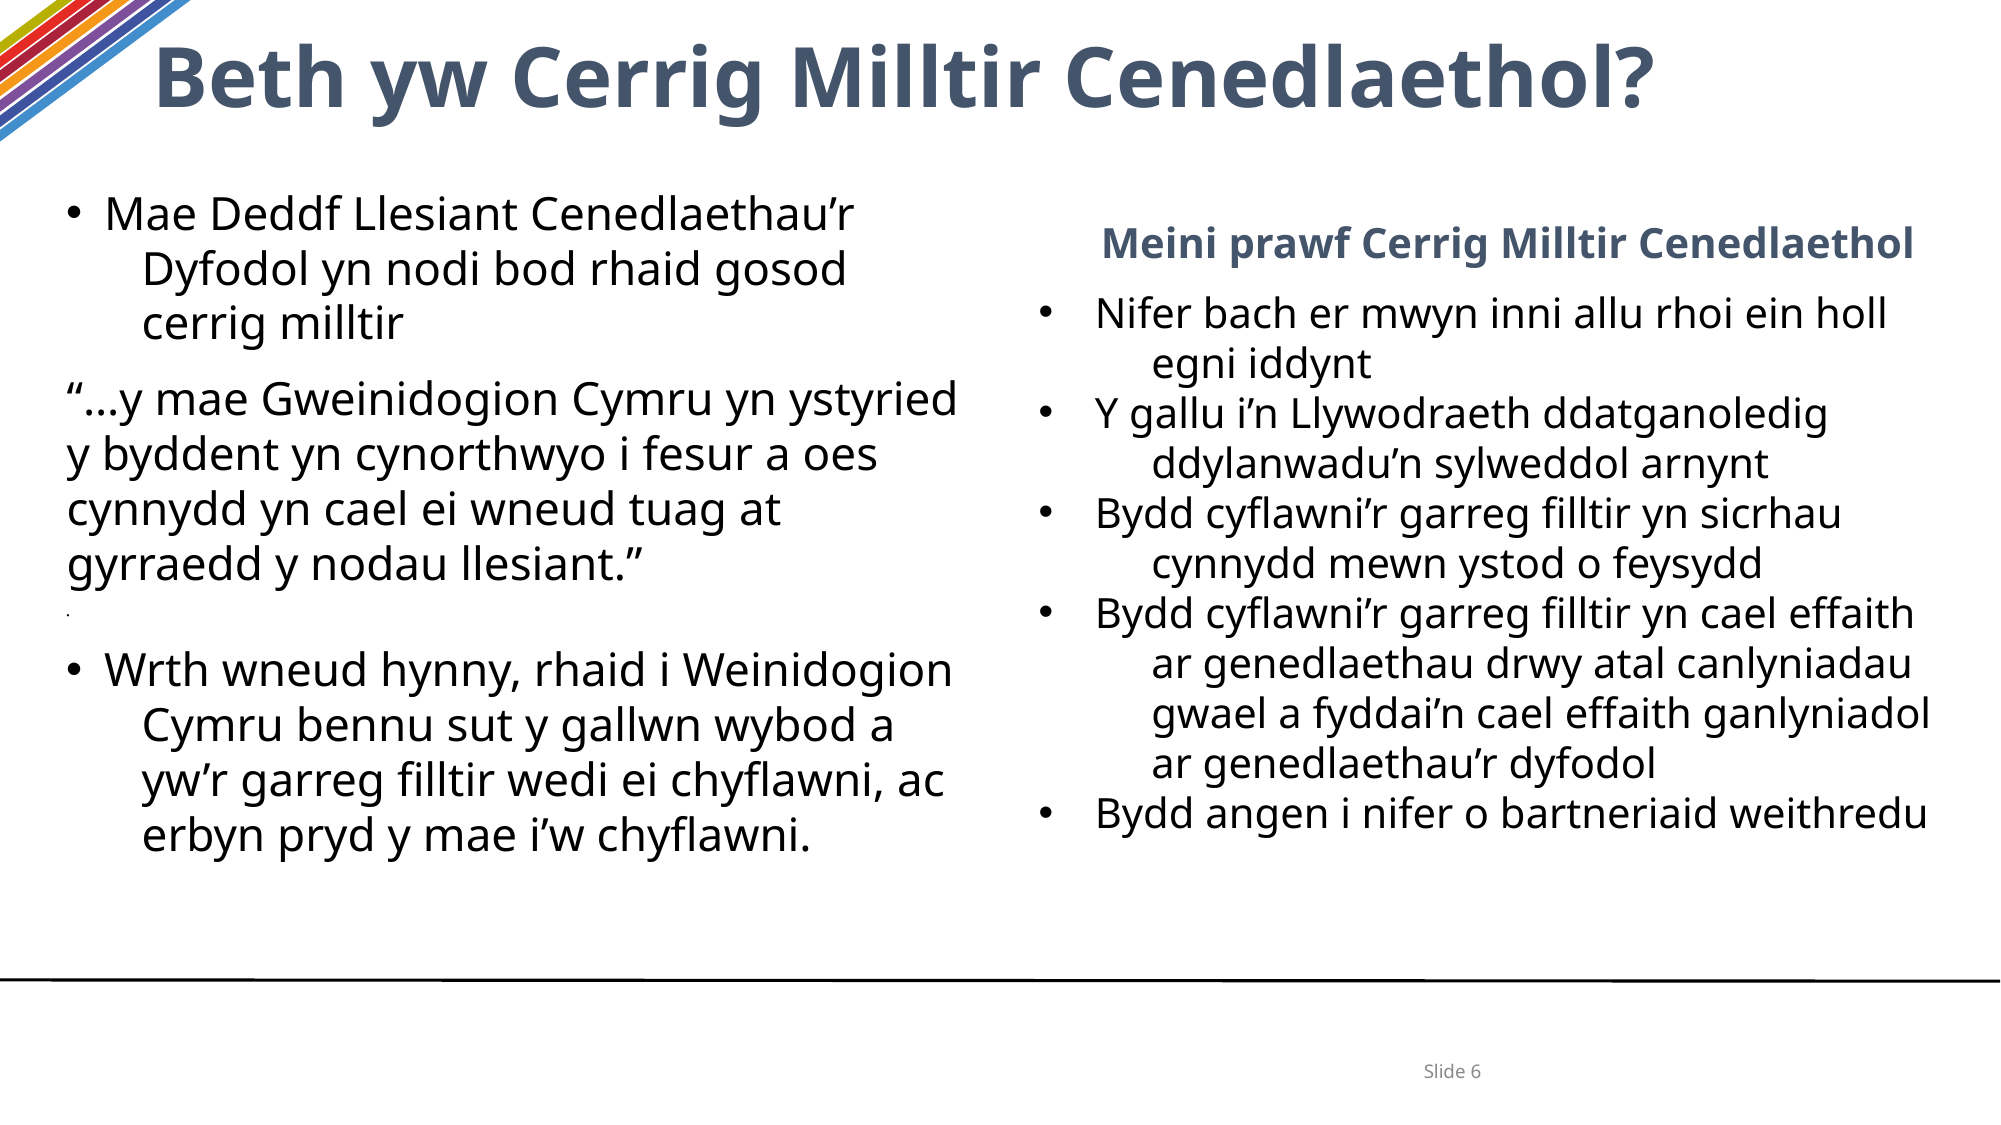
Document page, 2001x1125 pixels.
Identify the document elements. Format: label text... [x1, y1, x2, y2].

text_box Mae Deddf Llesiant Cenedlaethau’r Dyfodol yn nodi bod rhaid gosod cerrig milltir “…y mae Gweinidogion Cymru yn ystyried y byddent yn cynorthwyo i fesur a oes cynnydd yn cael ei wneud tuag at gyrraedd y nodau llesiant.” Wrth wneud hynny, rhaid i Weinidogion Cymru bennu sut y gallwn wybod a yw’r garreg filltir wedi ei chyflawni, ac erbyn pryd y mae i’w chyflawni. [51, 176, 1001, 959]
text_box Meini prawf Cerrig Milltir Cenedlaethol [1085, 176, 1949, 314]
text_box Nifer bach er mwyn inni allu rhoi ein holl egni iddynt Y gallu i’n Llywodraeth ddatganoledig ddylanwadu’n sylweddol arnynt Bydd cyflawni’r garreg filltir yn sicrhau cynnydd mewn ystod o feysydd Bydd cyflawni’r garreg filltir yn cael effaith ar genedlaethau drwy atal canlyniadau gwael a fyddai’n cael effaith ganlyniadol ar genedlaethau’r dyfodol Bydd angen i nifer o bartneriaid weithredu [1023, 278, 1963, 856]
text_box Beth yw Cerrig Milltir Cenedlaethol? [137, 27, 1863, 246]
